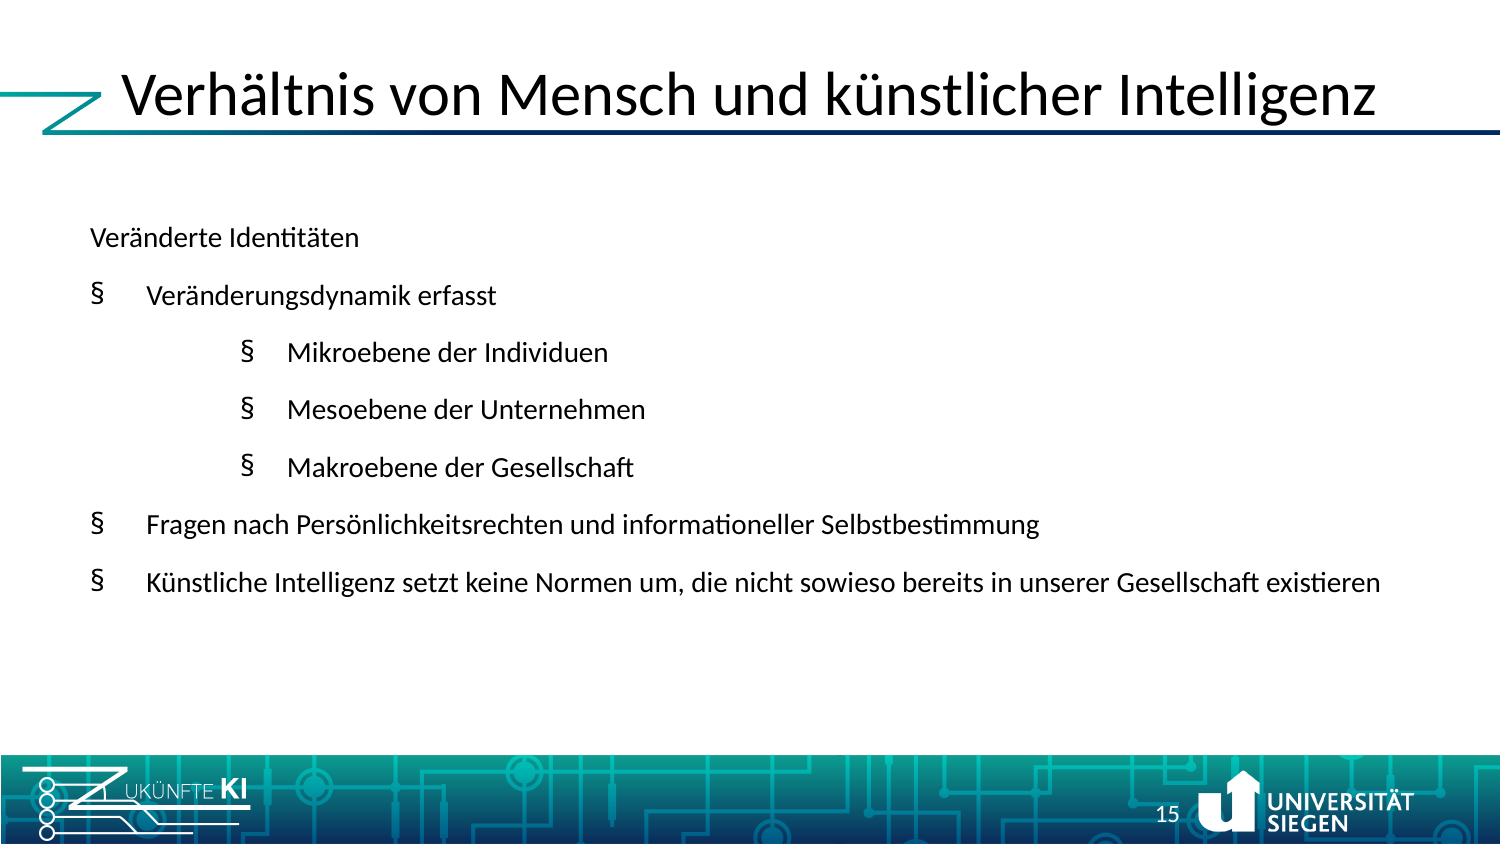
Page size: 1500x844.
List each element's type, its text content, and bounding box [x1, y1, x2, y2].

title Verhältnis von Mensch und künstlicher Intelligenz [75, 20, 1426, 161]
list Veränderte Identitäten Veränderungsdynamik erfasst Mikroebene der Individuen Mesoebene der Unternehmen Makroebene der Gesellschaft Fragen nach Persönlichkeitsrechten und informationeller Selbstbestimmung Künstliche Intelligenz setzt keine Normen um, die nicht sowieso bereits in unserer Gesellschaft existieren [75, 196, 1426, 754]
text_box [1139, 790, 1490, 836]
